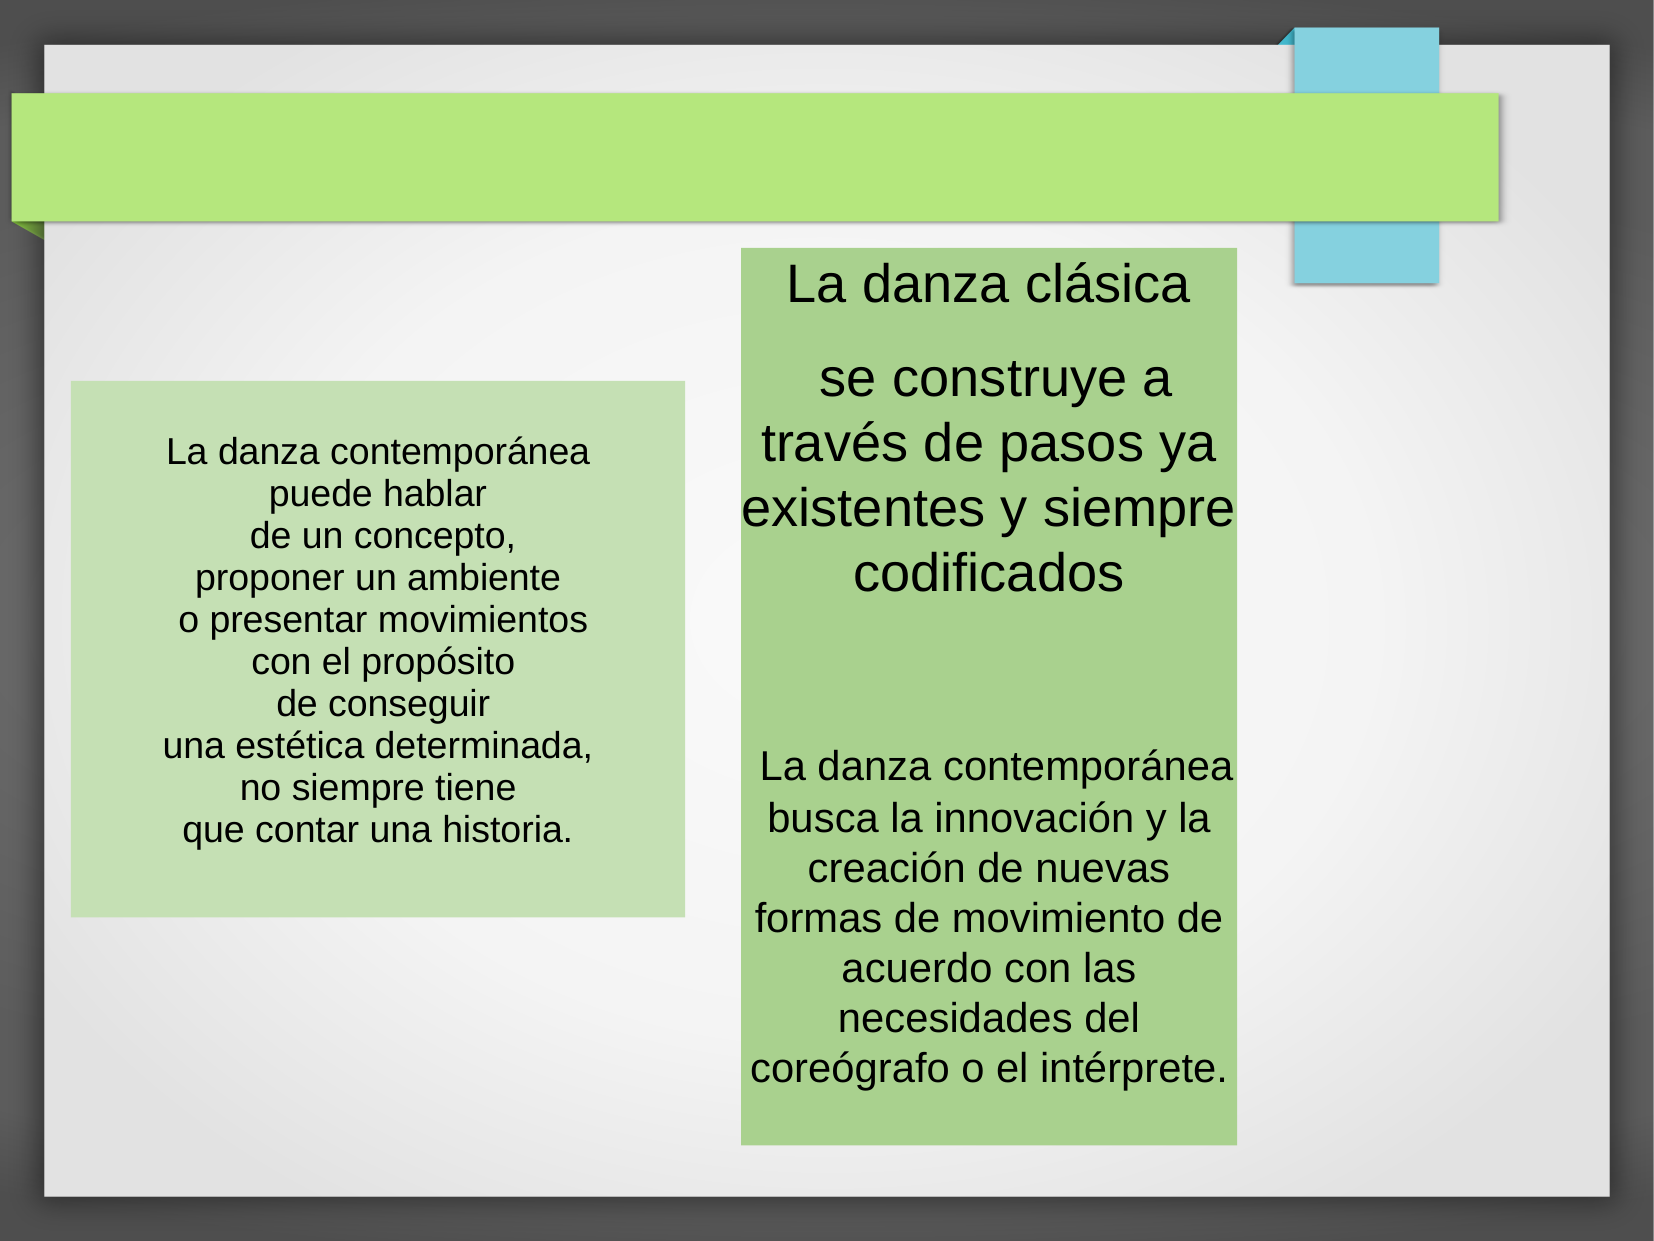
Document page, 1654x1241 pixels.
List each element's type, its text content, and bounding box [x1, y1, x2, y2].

text_box La danza contemporánea puede hablar de un concepto, proponer un ambiente o presentar movimientos con el propósito de conseguir una estética determinada, no siempre tiene que contar una historia. [70, 380, 686, 918]
text_box La danza clásica se construye a través de pasos ya existentes y siempre codificados La danza contemporánea busca la innovación y la creación de nuevas formas de movimiento de acuerdo con las necesidades del coreógrafo o el intérprete. [741, 247, 1238, 1146]
